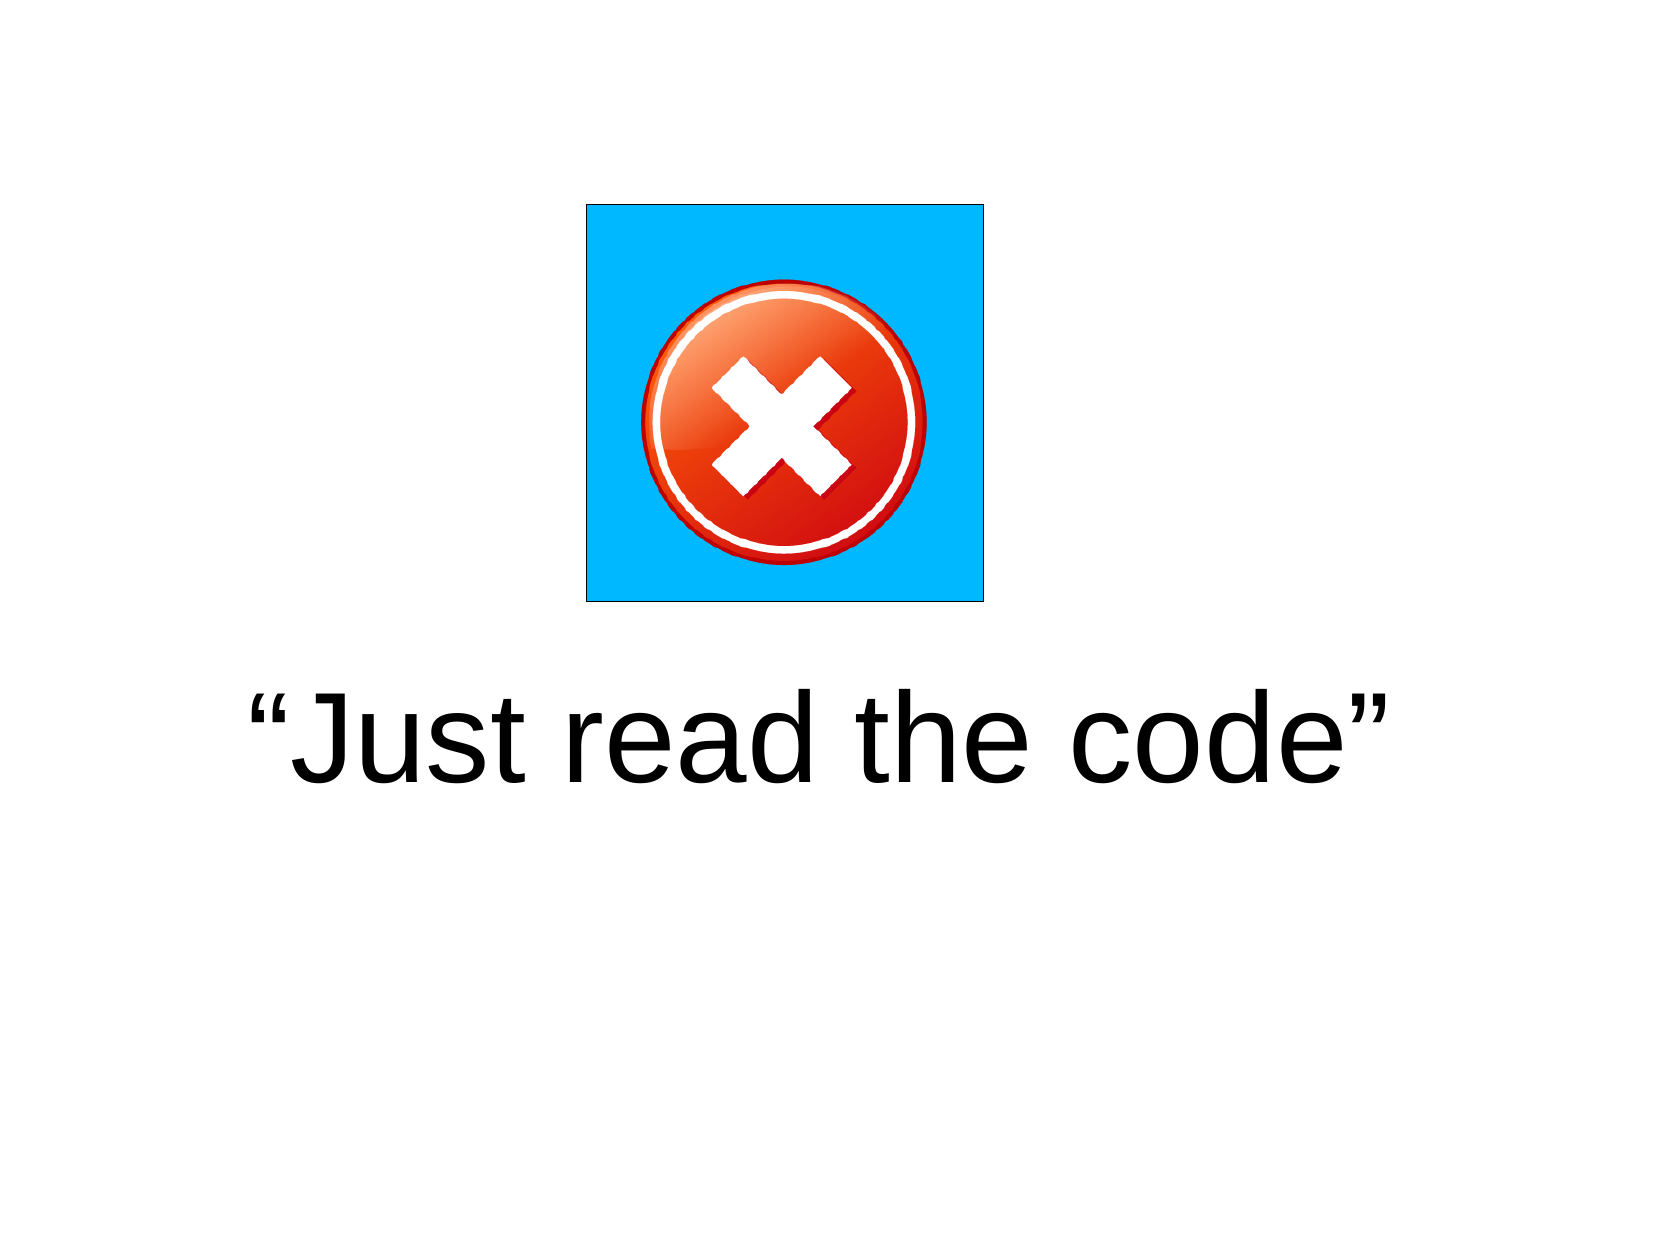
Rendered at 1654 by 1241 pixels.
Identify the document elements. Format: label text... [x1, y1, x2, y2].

text_box “Just read the code” [247, 666, 1393, 809]
picture [642, 280, 926, 564]
